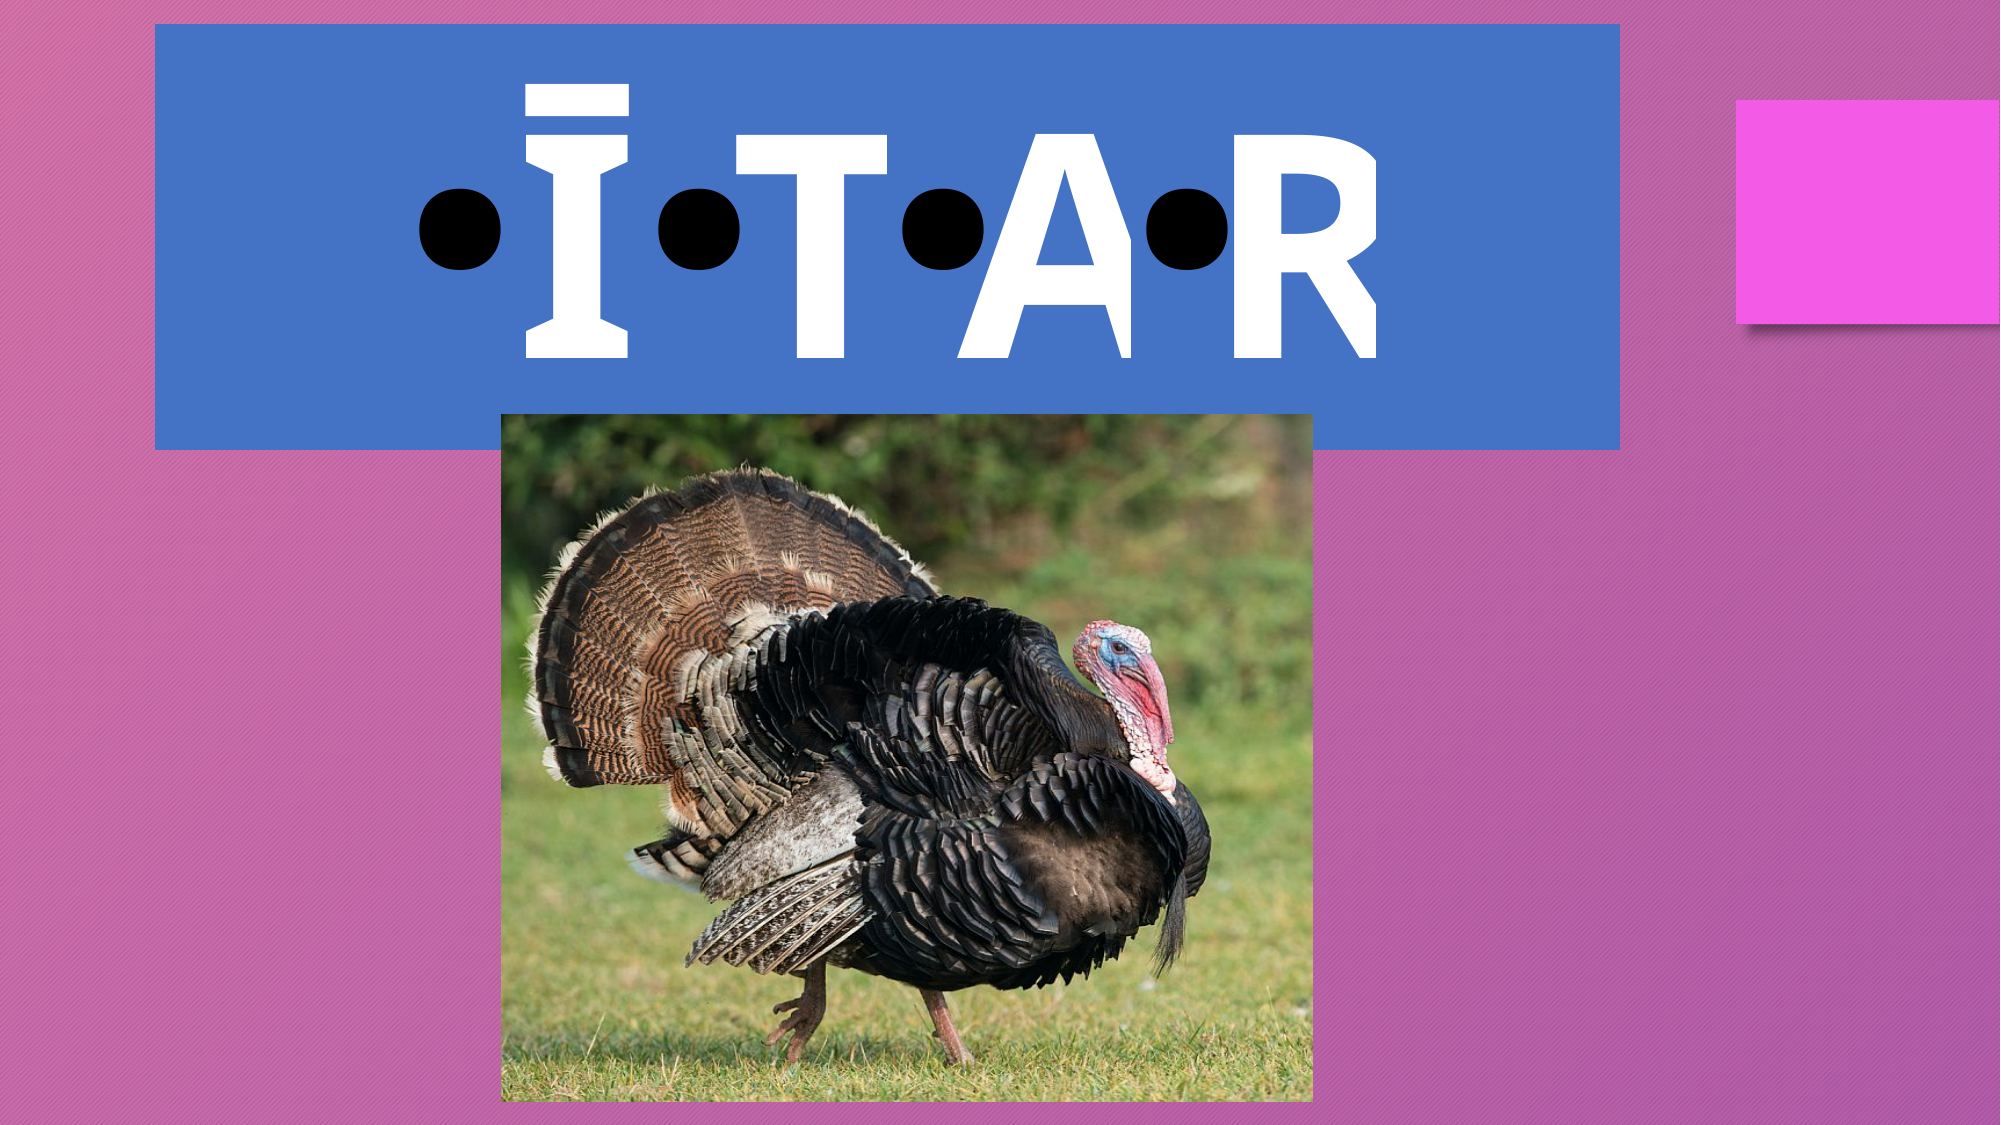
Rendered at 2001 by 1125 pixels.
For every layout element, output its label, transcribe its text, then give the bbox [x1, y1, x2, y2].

table_header R [1131, 24, 1376, 450]
picture [501, 414, 1313, 1103]
table_header R [1347, 239, 1376, 304]
table_header R [1281, 174, 1340, 234]
table_header [155, 24, 399, 450]
table_header [1376, 24, 1620, 450]
table_header A [1036, 170, 1094, 265]
table_header A [887, 24, 1131, 414]
table_header Ī [399, 24, 643, 450]
table_header T [643, 24, 887, 414]
